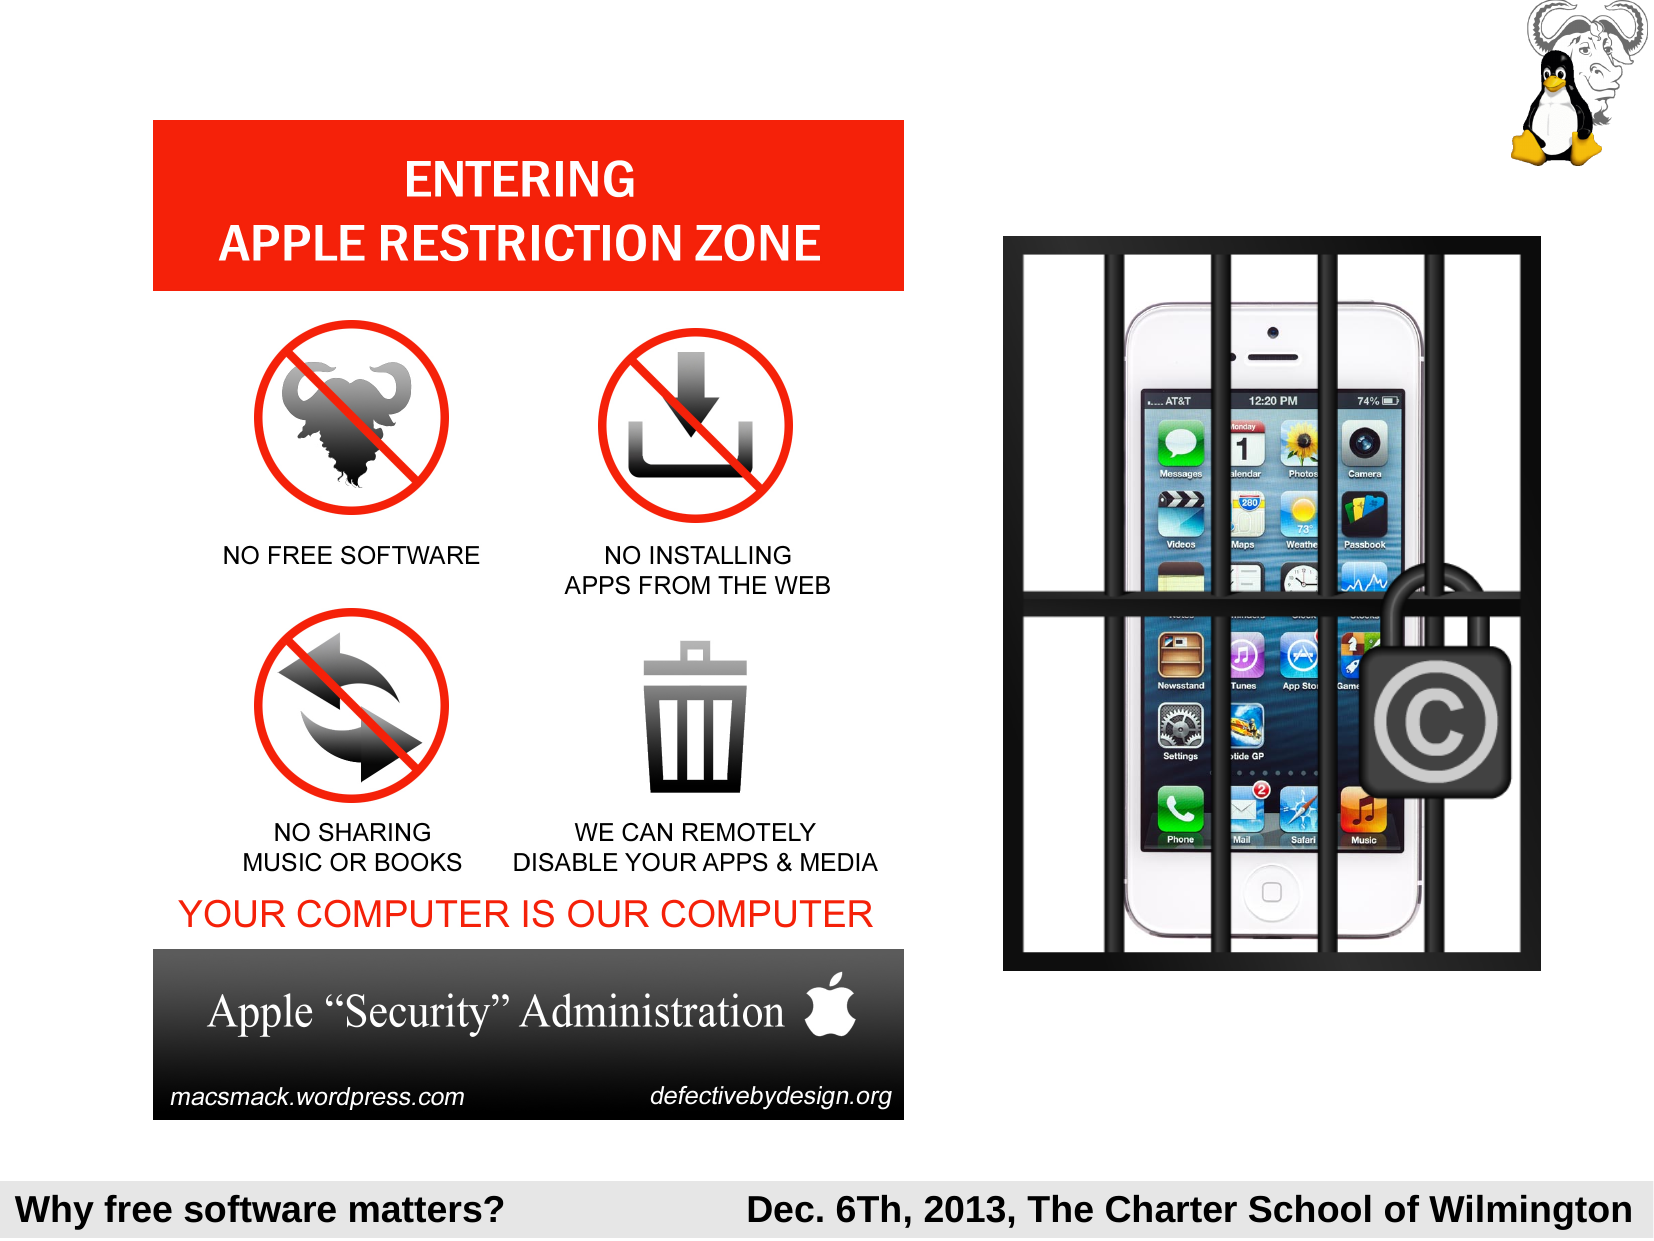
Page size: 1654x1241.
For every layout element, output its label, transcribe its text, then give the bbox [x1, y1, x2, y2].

picture [1511, 0, 1648, 166]
picture [153, 120, 904, 1121]
text_box Why free software matters? Dec. 6Th, 2013, The Charter School of Wilmington [0, 1181, 1654, 1238]
picture [933, 236, 1614, 971]
